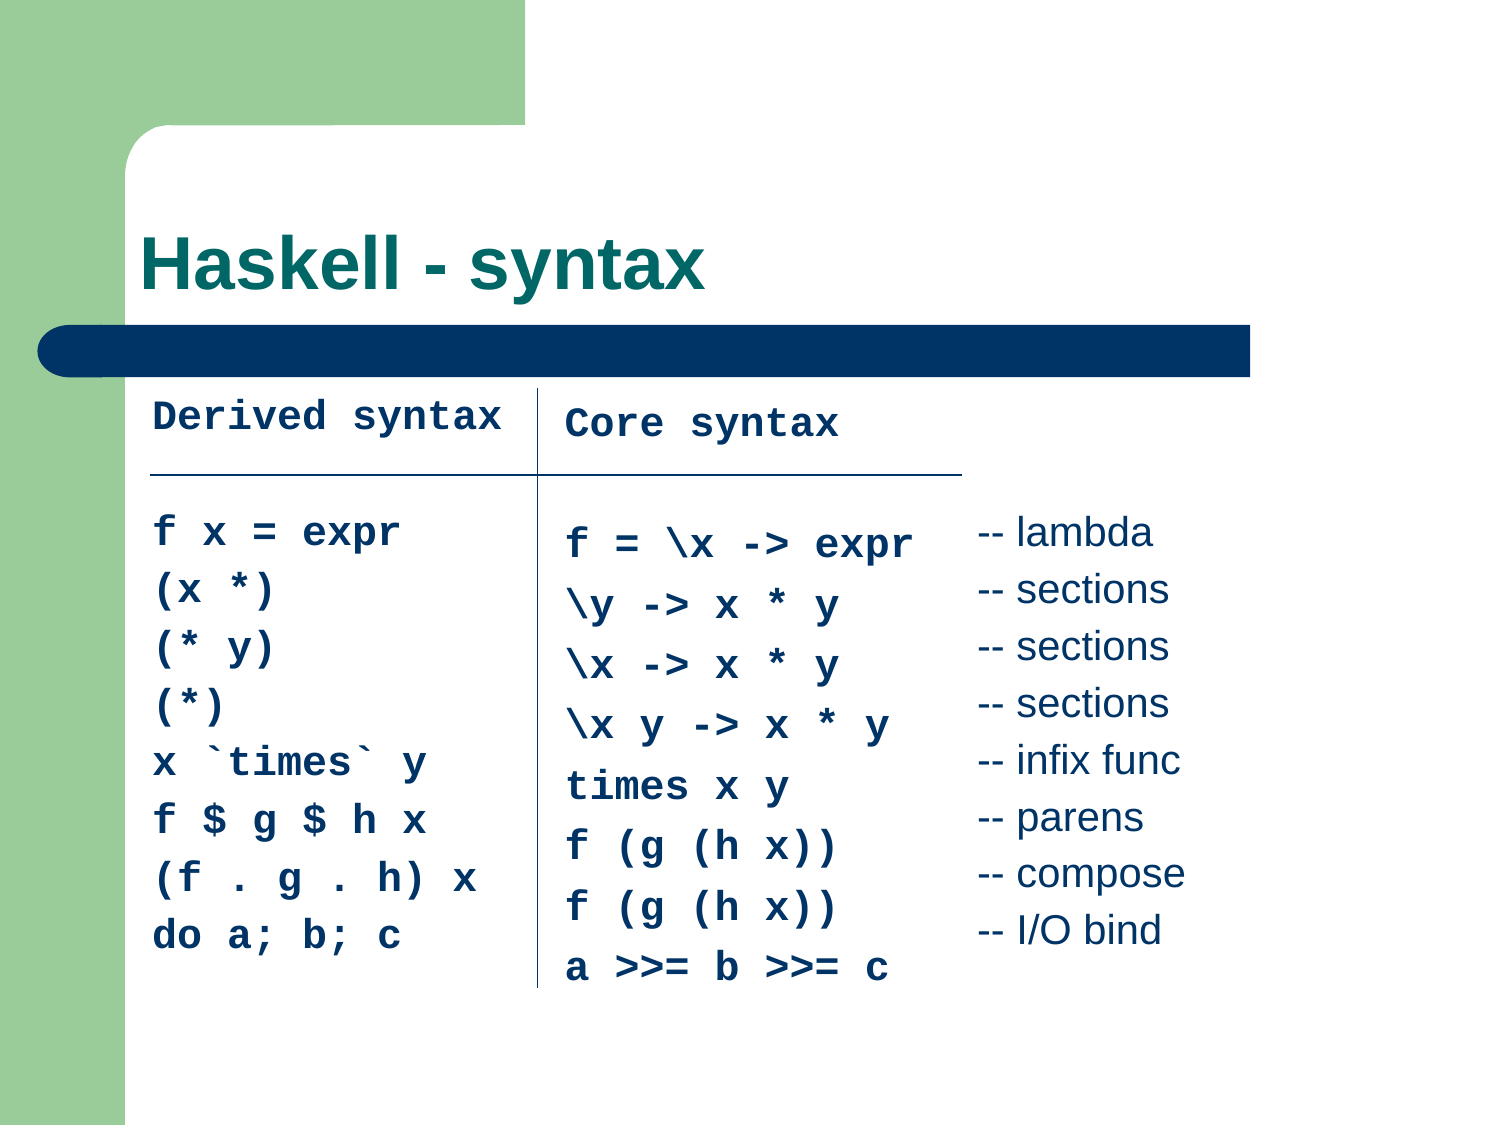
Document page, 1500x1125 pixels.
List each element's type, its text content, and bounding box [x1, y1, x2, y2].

text_box Core syntax f = \x -> expr \y -> x * y \x -> x * y \x y -> x * y times x y f (g (h x)) f (g (h x)) a >>= b >>= c [549, 387, 975, 1088]
list -- lambda -- sections -- sections -- sections -- infix func -- parens -- compose -- I/O bind [962, 387, 1362, 1125]
list Derived syntax f x = expr (x *) (* y) (*) x `times` y f $ g $ h x (f . g . h) x do a; b; c [137, 387, 549, 1038]
title Haskell - syntax [124, 124, 1425, 313]
